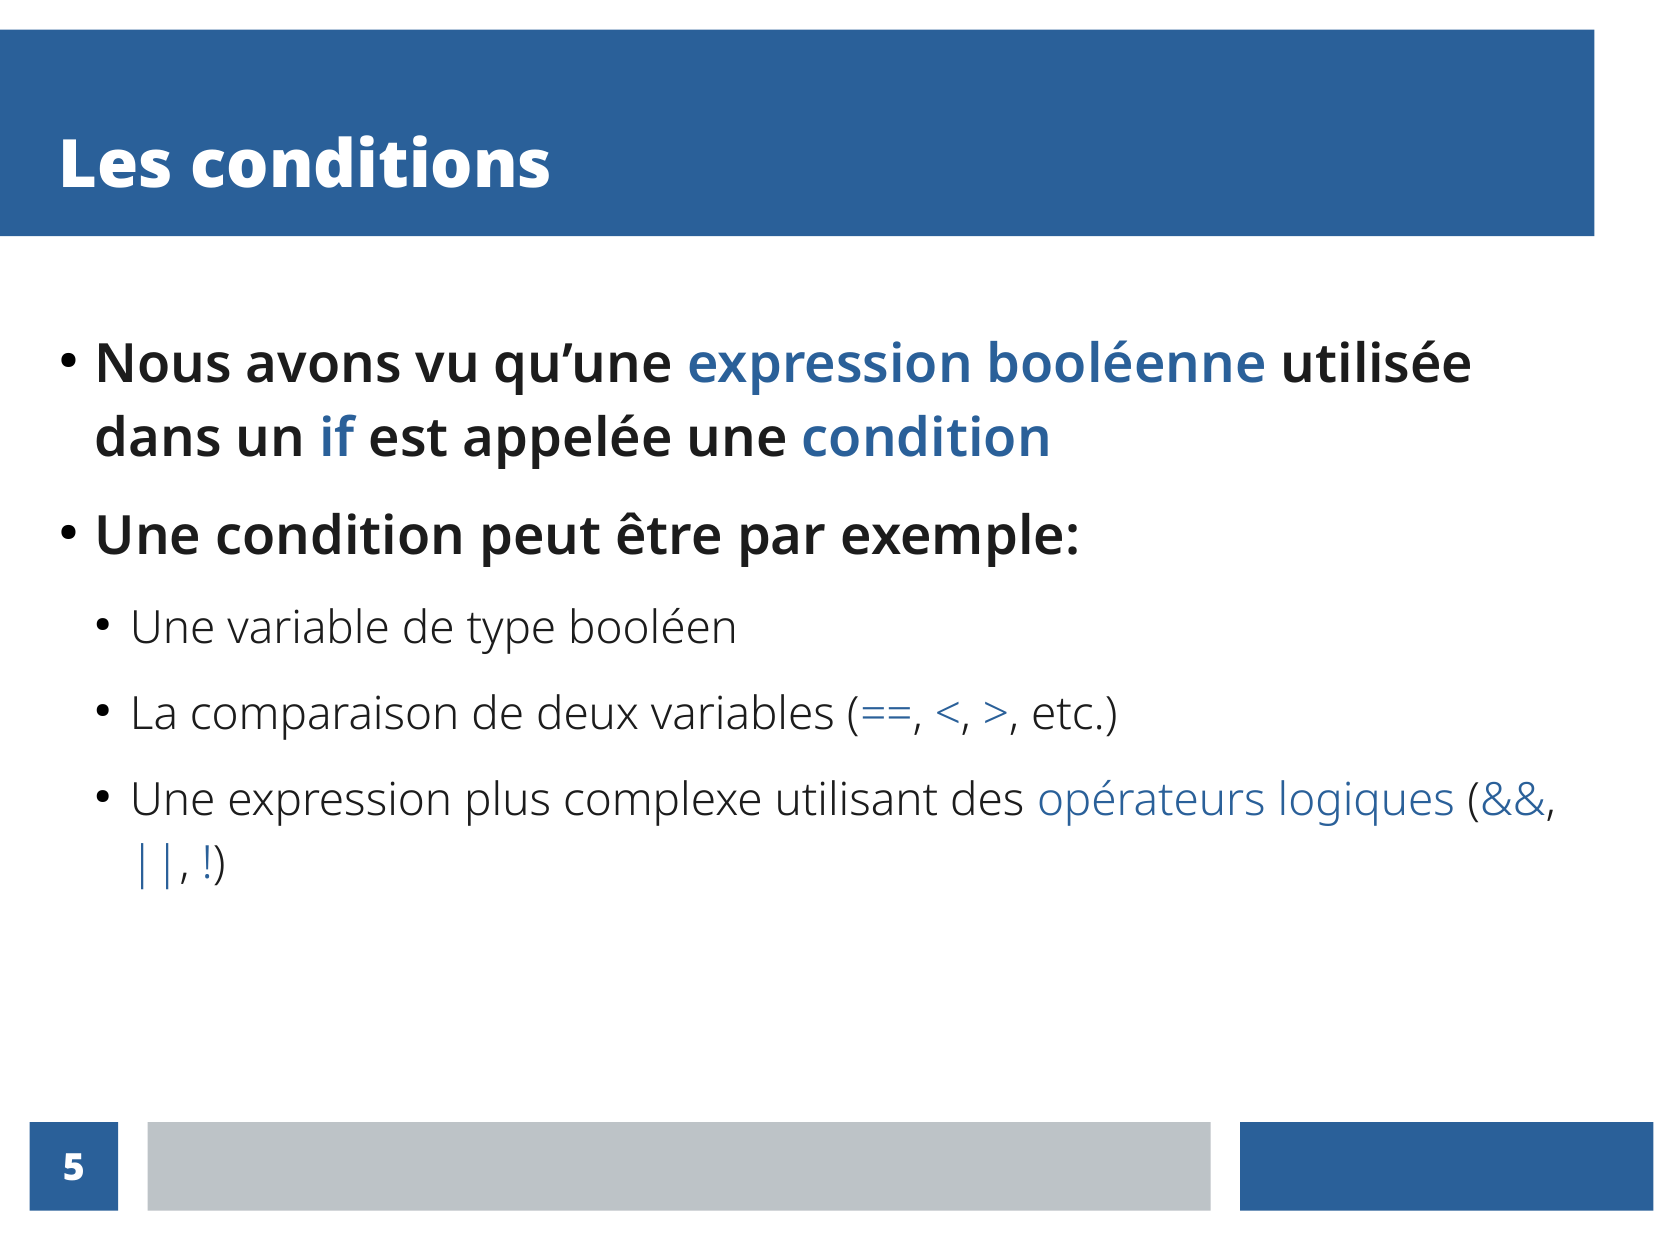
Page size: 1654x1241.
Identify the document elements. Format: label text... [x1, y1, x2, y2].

title Les conditions [59, 59, 1595, 207]
list Nous avons vu qu’une expression booléenne utilisée dans un if est appelée une condition Une condition peut être par exemple: Une variable de type booléen La comparaison de deux variables (==, <, >, etc.) Une expression plus complexe utilisant des opérateurs logiques (&&, ||, !) [59, 324, 1565, 1093]
